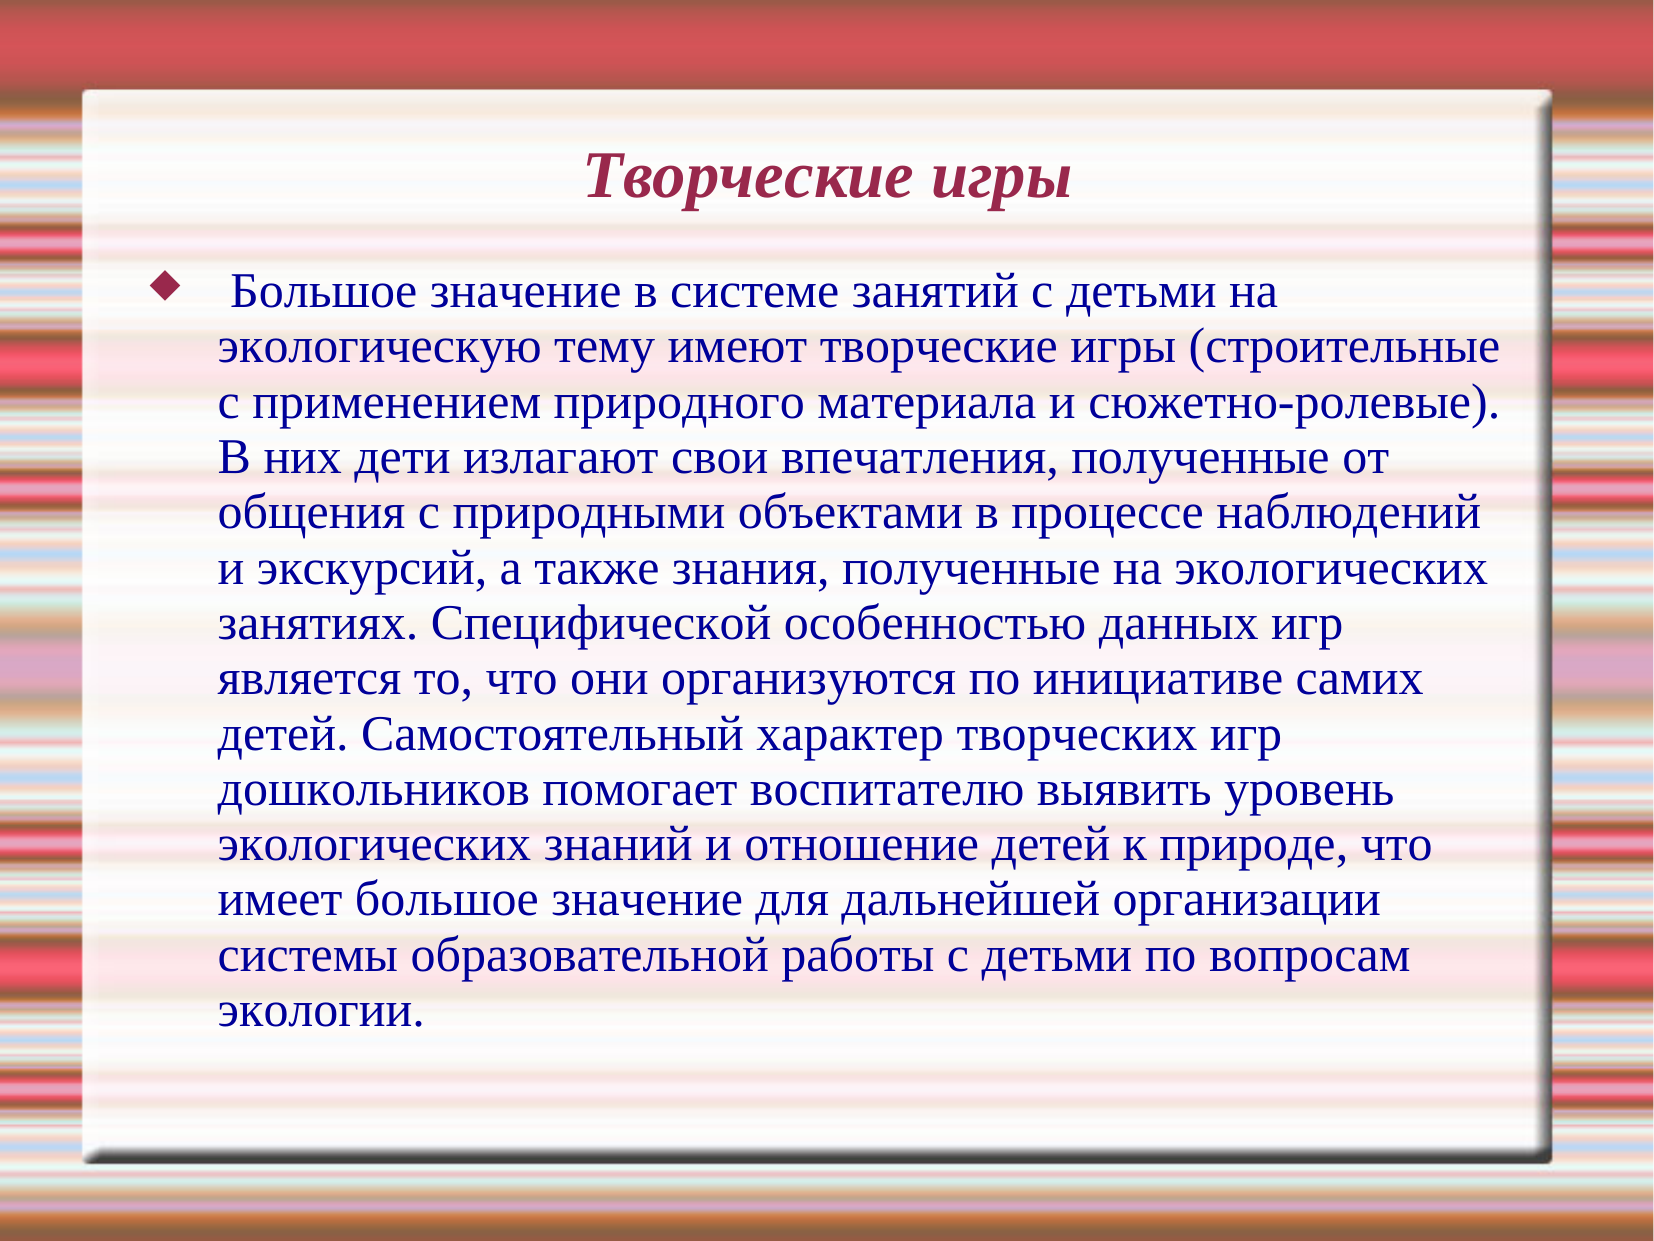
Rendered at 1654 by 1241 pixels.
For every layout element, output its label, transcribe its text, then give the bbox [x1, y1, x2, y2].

title Творческие игры [121, 114, 1534, 237]
picture [0, 0, 1654, 1241]
list Большое значение в системе занятий с детьми на экологическую тему имеют творческие игры (строительные с применением природного материала и сюжетно-ролевые). В них дети излагают свои впечатления, полученные от общения с природными объектами в процессе наблюдений и экскурсий, а также знания, полученные на экологических занятиях. Специфической особенностью данных игр является то, что они организуются по инициативе самих детей. Самостоятельный характер творческих игр дошкольников помогает воспитателю выявить уровень экологических знаний и отношение детей к природе, что имеет большое значение для дальнейшей организации системы образовательной работы с детьми по вопросам экологии. [134, 263, 1516, 1052]
